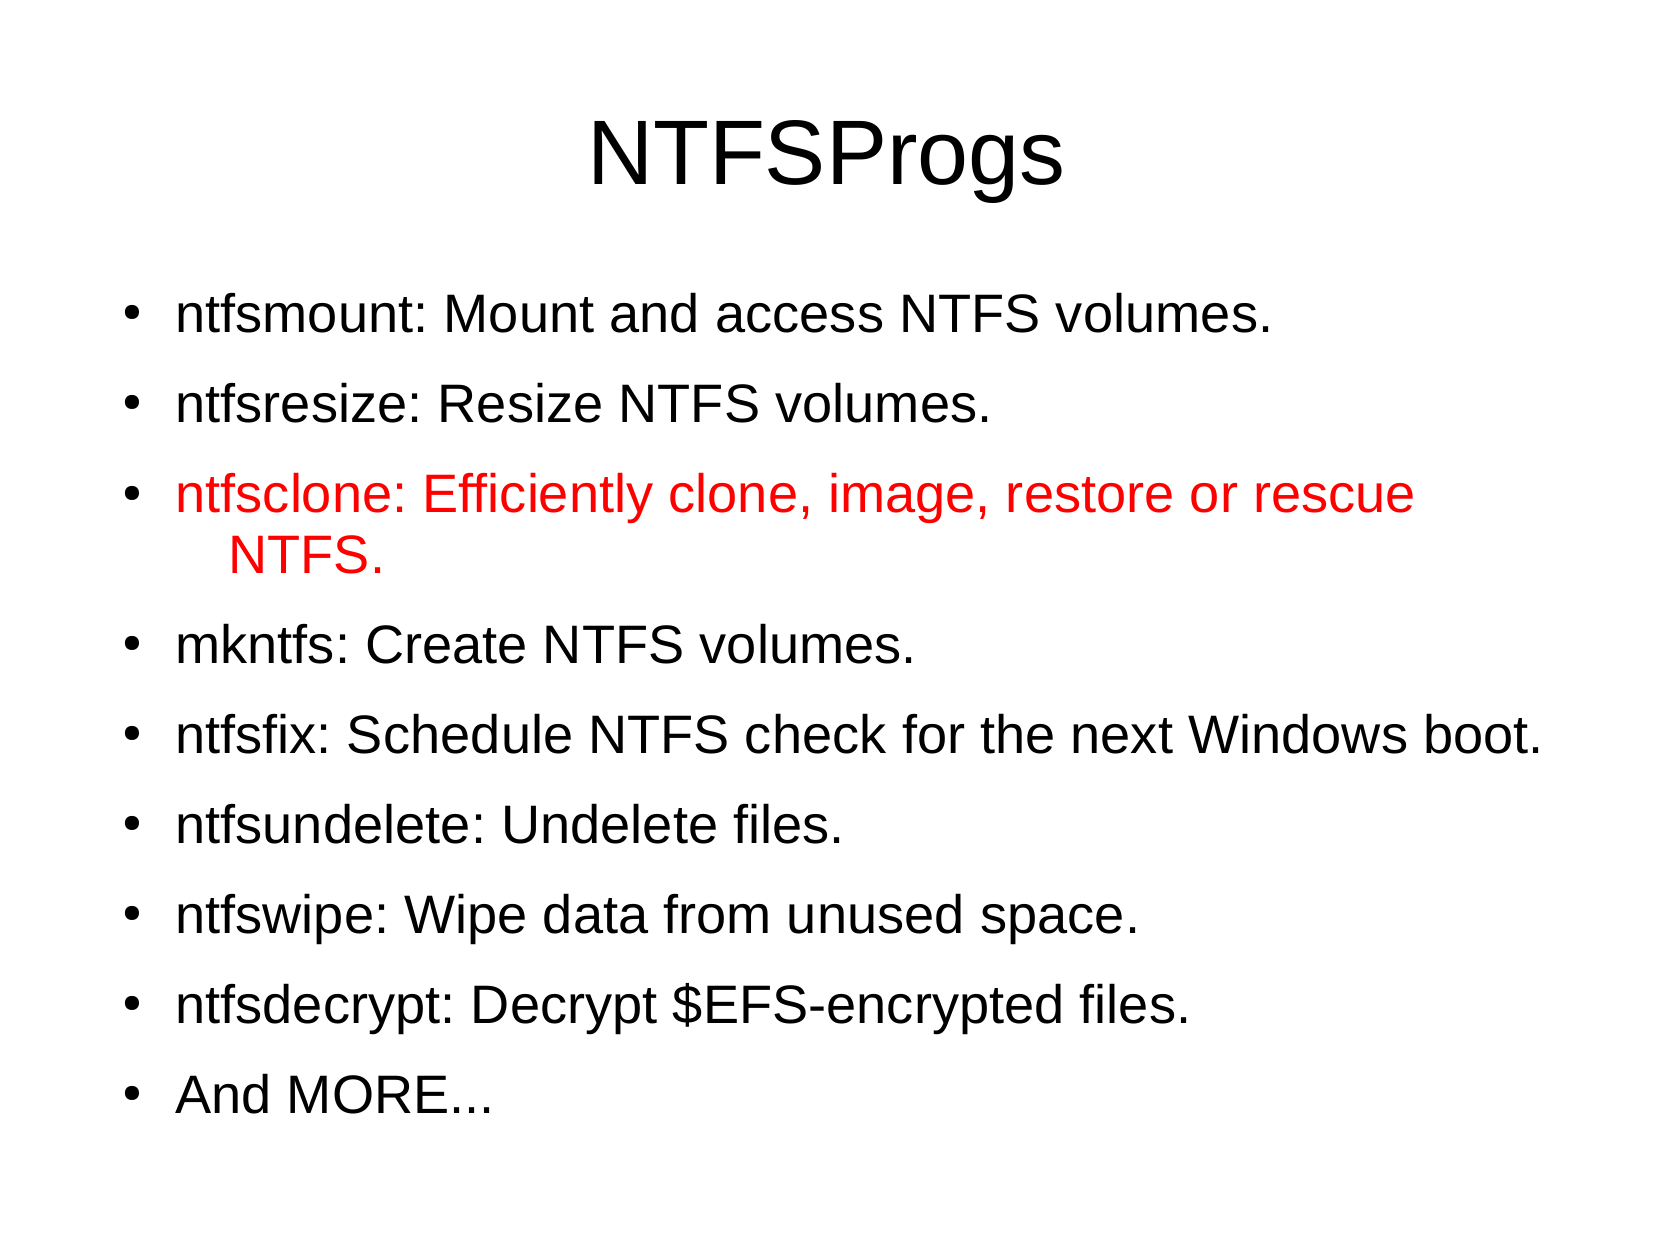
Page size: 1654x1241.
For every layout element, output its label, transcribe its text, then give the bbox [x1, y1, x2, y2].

list ntfsmount: Mount and access NTFS volumes. ntfsresize: Resize NTFS volumes. ntfsclone: Efficiently clone, image, restore or rescue NTFS. mkntfs: Create NTFS volumes. ntfsfix: Schedule NTFS check for the next Windows boot. ntfsundelete: Undelete files. ntfswipe: Wipe data from unused space. ntfsdecrypt: Decrypt $EFS-encrypted files. And MORE... [86, 283, 1576, 1193]
title NTFSProgs [82, 56, 1571, 250]
